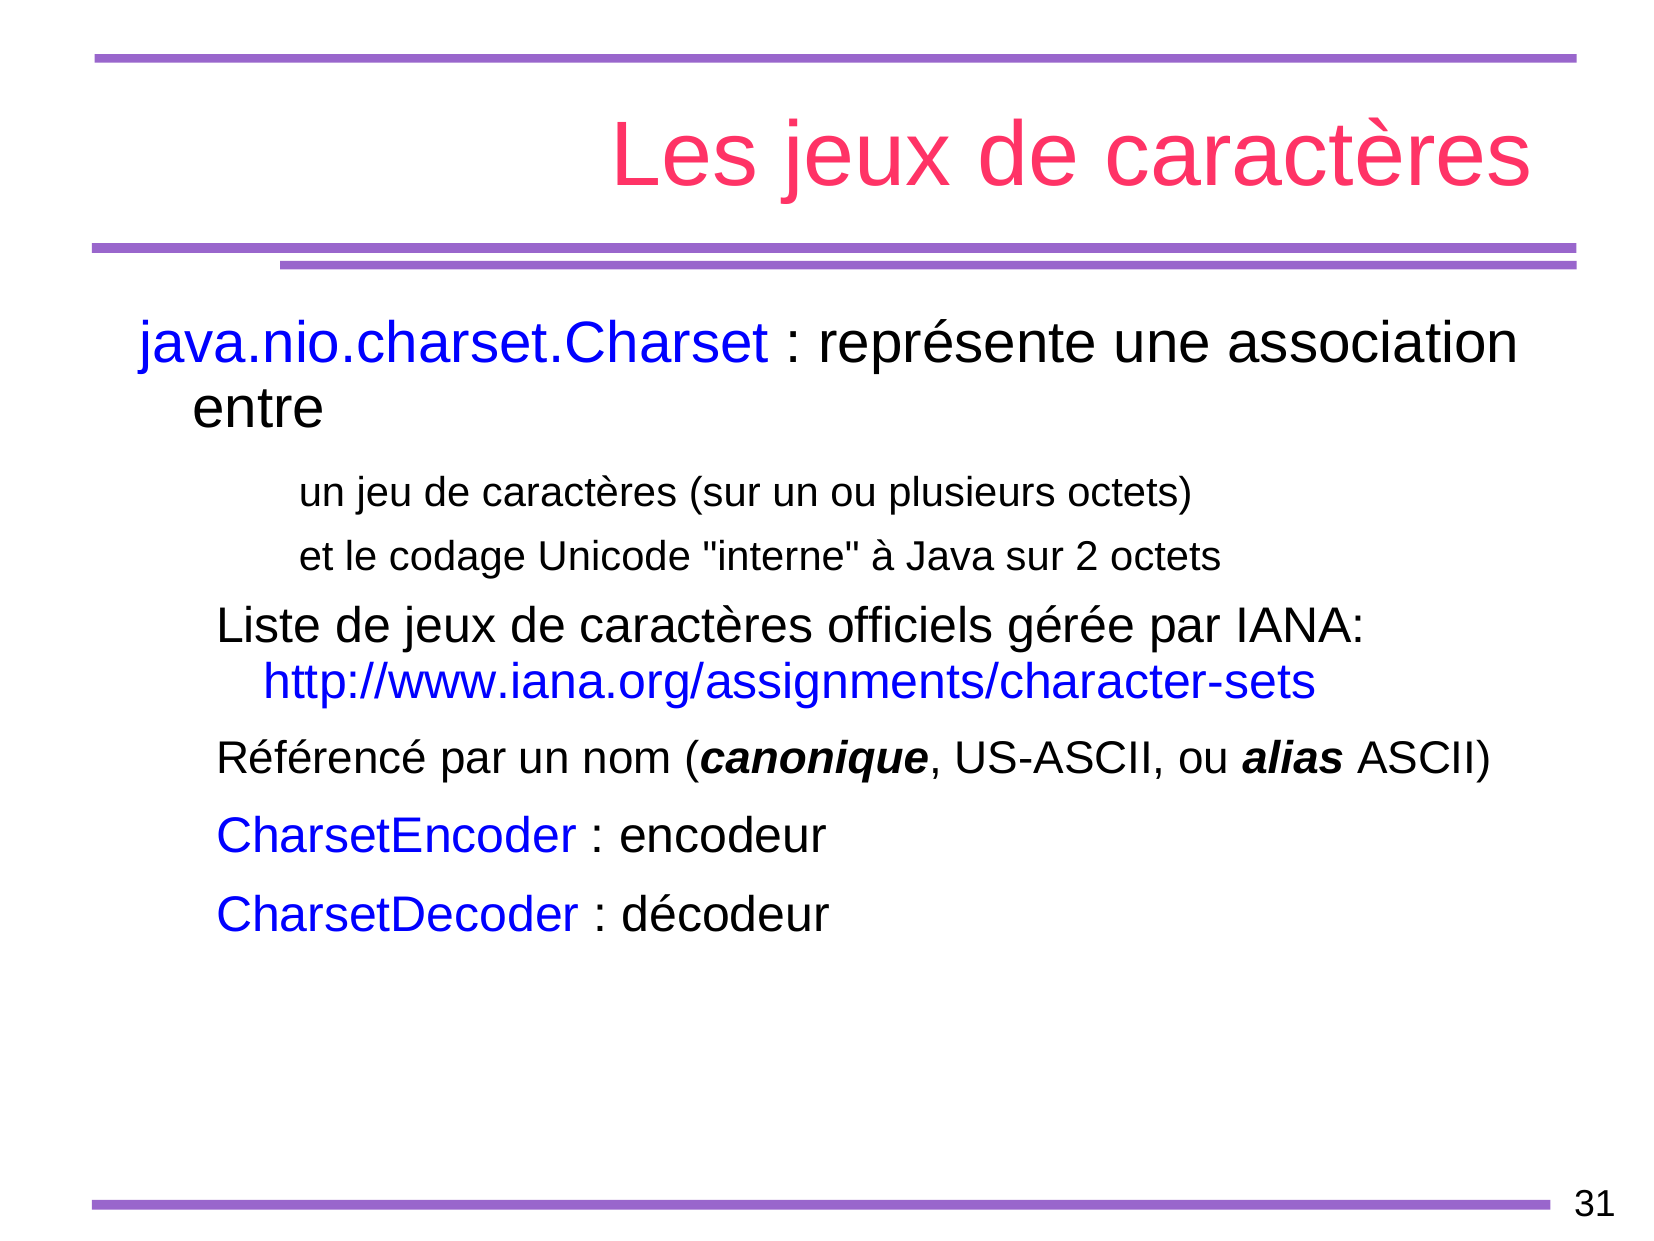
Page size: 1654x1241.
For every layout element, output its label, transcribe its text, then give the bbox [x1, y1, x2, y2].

list java.nio.charset.Charset : représente une association entre un jeu de caractères (sur un ou plusieurs octets) et le codage Unicode "interne" à Java sur 2 octets Liste de jeux de caractères officiels gérée par IANA: http://www.iana.org/assignments/character-sets Référencé par un nom (canonique, US-ASCII, ou alias ASCII) CharsetEncoder : encodeur CharsetDecoder : décodeur [121, 309, 1534, 1177]
title Les jeux de caractères [121, 49, 1534, 257]
